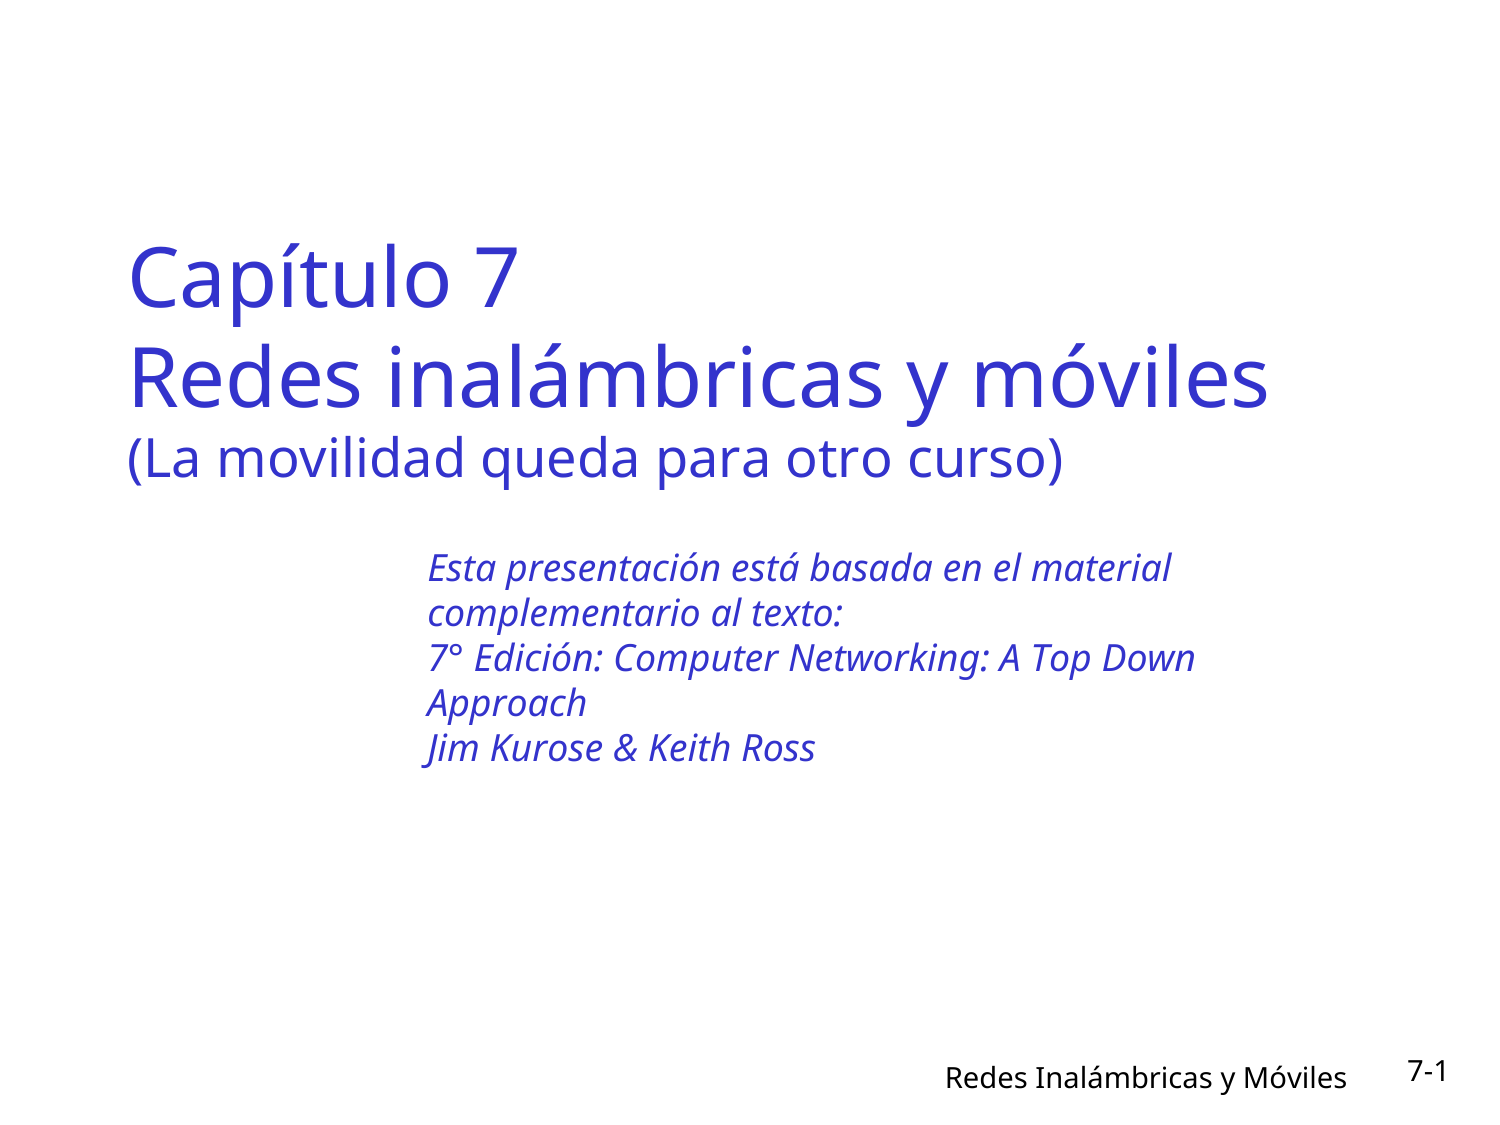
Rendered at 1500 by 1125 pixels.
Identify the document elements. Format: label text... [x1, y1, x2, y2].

text_box Esta presentación está basada en el material complementario al texto: 7° Edición: Computer Networking: A Top Down Approach Jim Kurose & Keith Ross [412, 524, 1238, 788]
text_box Capítulo 7 Redes inalámbricas y móviles (La movilidad queda para otro curso) [112, 149, 1463, 563]
